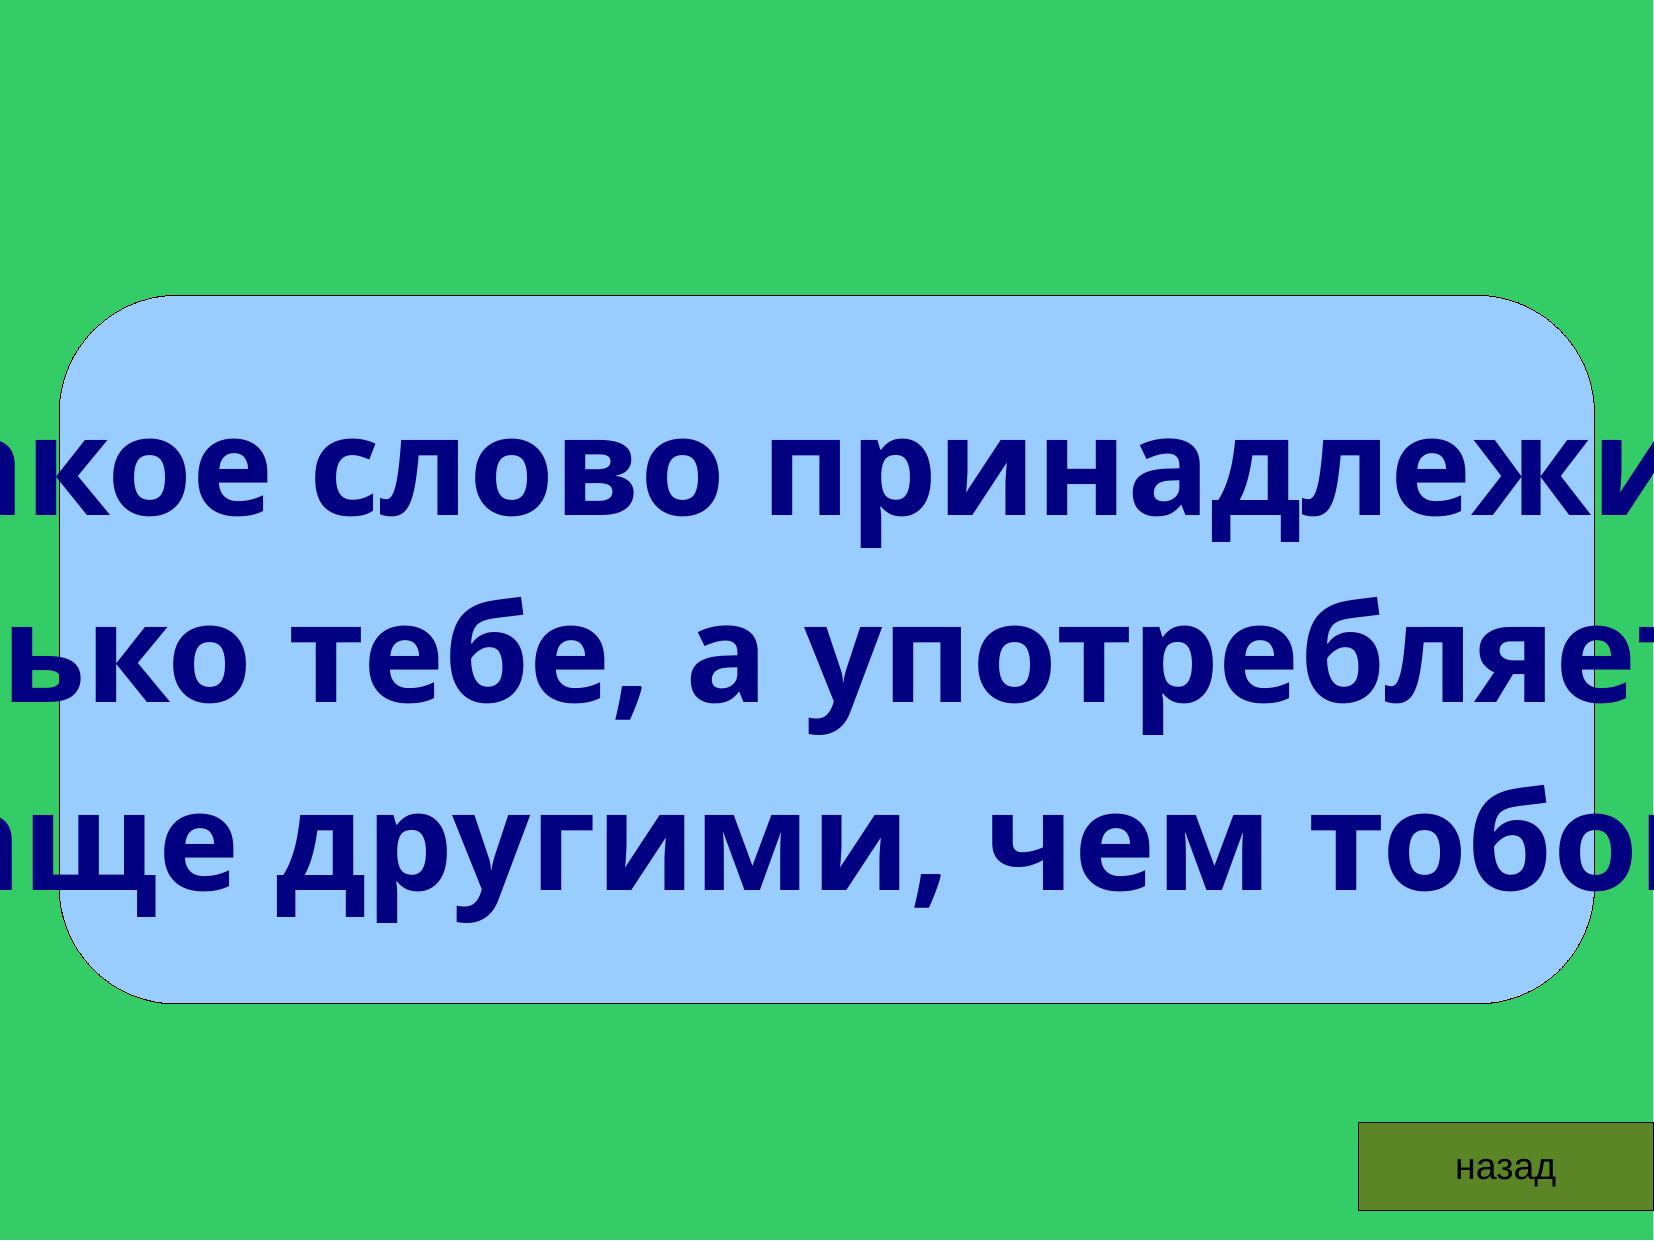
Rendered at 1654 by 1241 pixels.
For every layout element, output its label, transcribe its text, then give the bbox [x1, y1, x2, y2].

text_box назад [1358, 1122, 1654, 1211]
text_box Какое слово принадлежит только тебе, а употребляется чаще другими, чем тобой? [59, 295, 1595, 1004]
